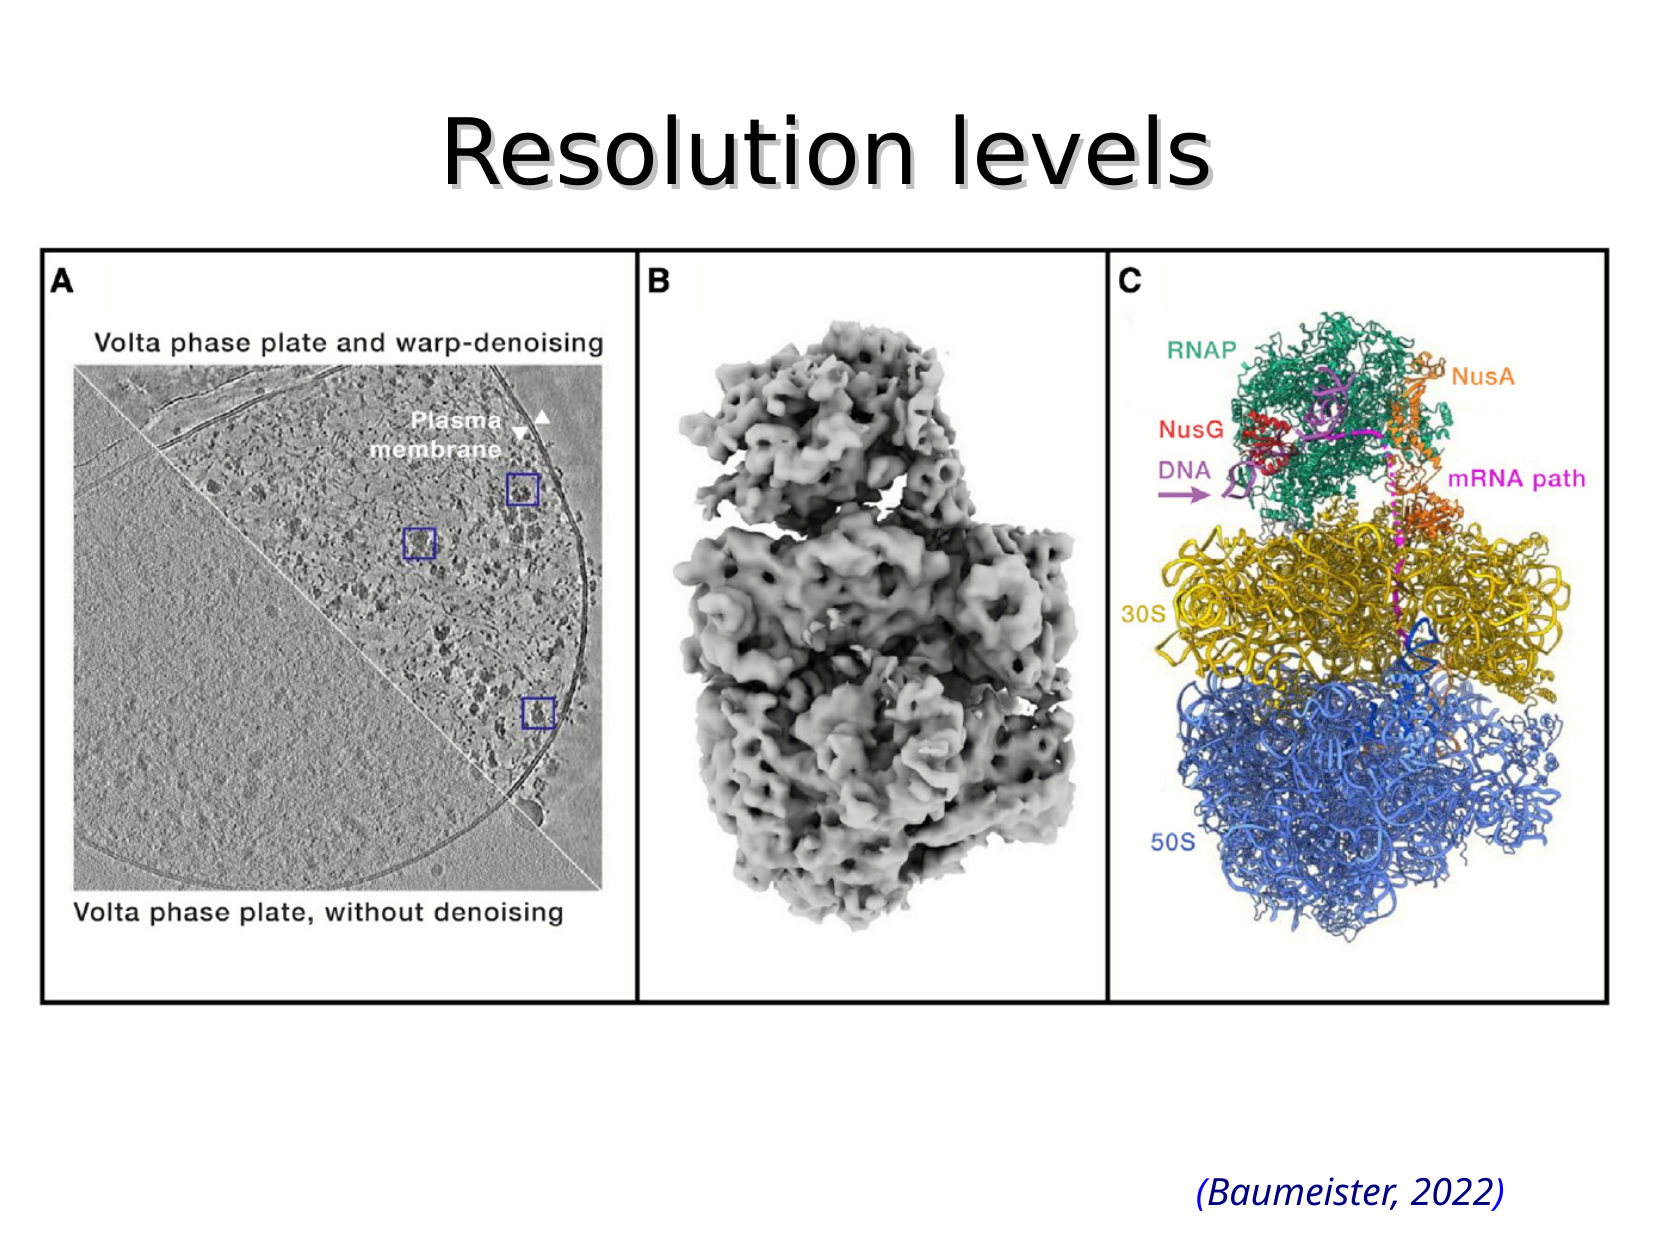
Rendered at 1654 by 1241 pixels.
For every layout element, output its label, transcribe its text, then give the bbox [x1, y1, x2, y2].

picture [29, 236, 1625, 1016]
title Resolution levels [82, 49, 1571, 236]
text_box (Baumeister, 2022) [1181, 1158, 1555, 1211]
